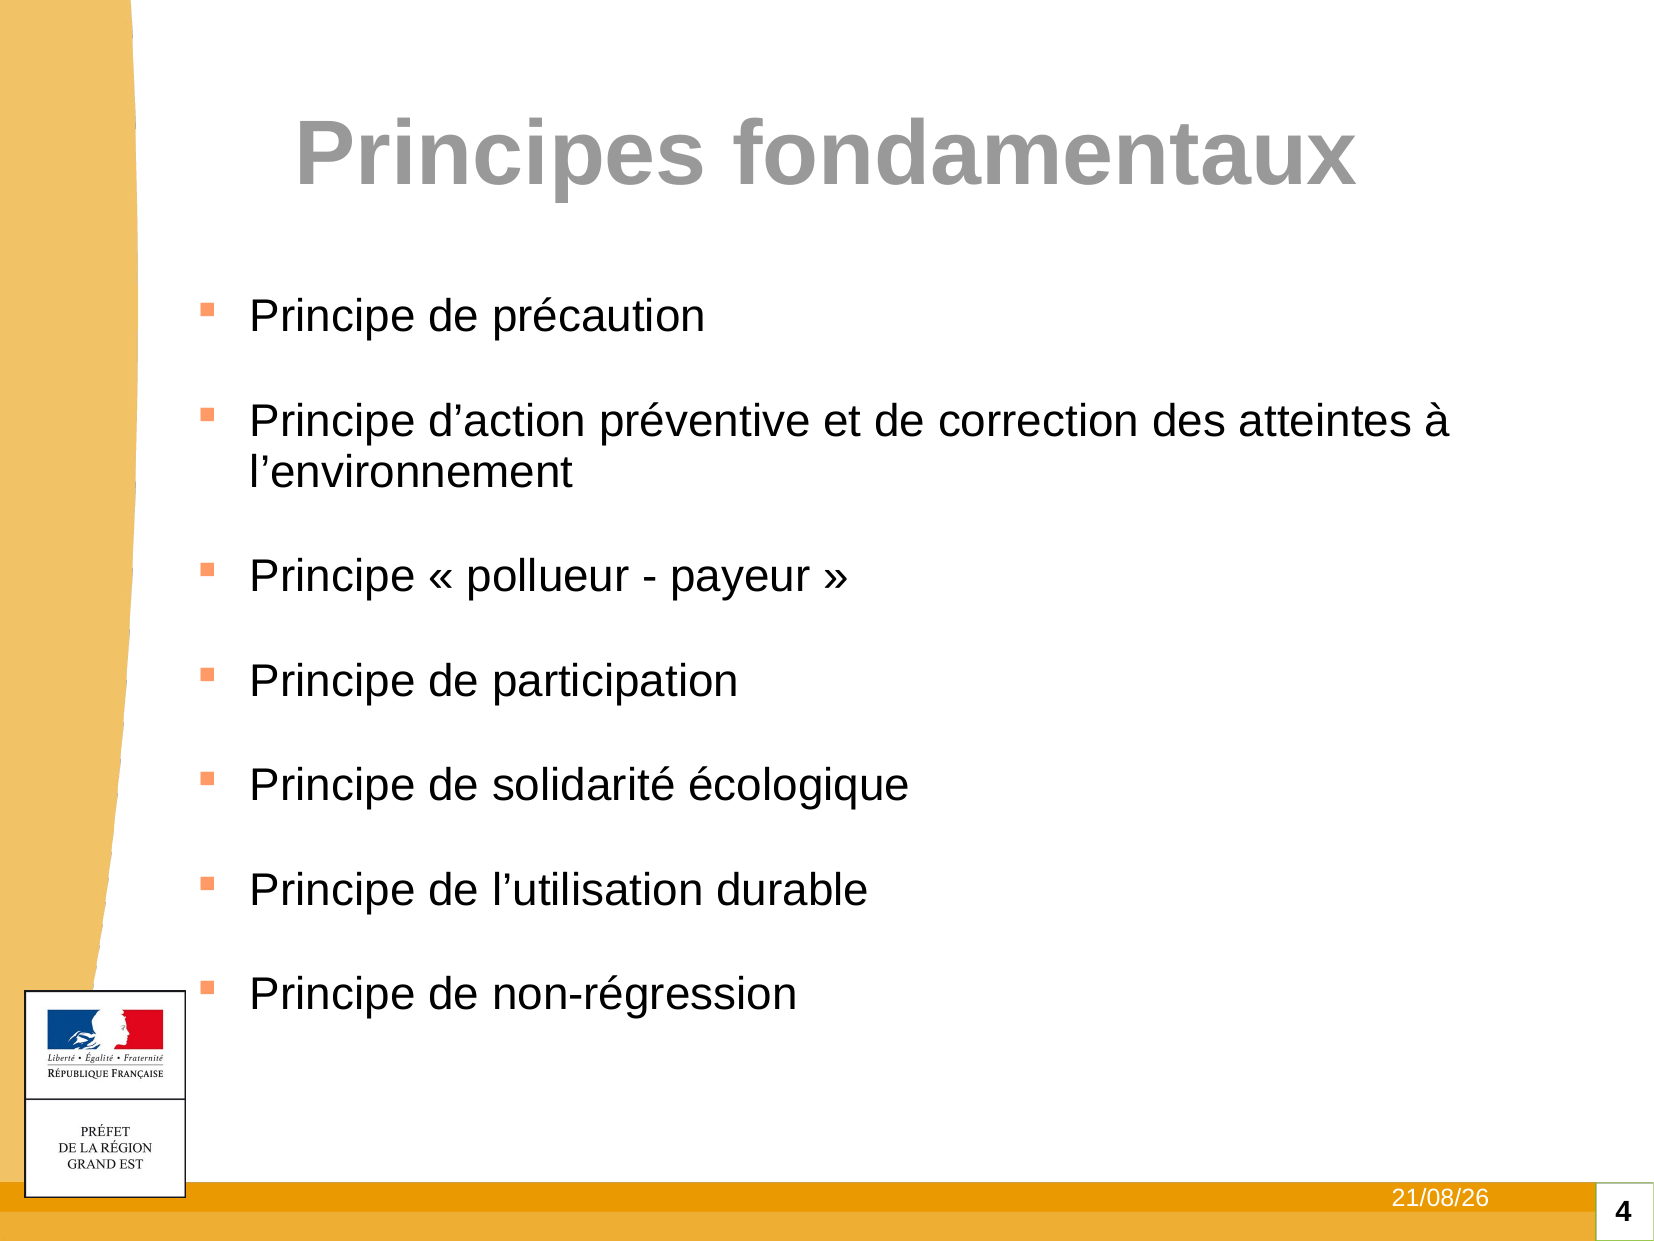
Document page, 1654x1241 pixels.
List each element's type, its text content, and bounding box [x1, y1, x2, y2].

picture [1429, 1195, 1437, 1204]
picture [1443, 1198, 1450, 1205]
picture [1479, 1197, 1486, 1204]
list Principe de précaution Principe d’action préventive et de correction des atteintes à l’environnement Principe « pollueur - payeur » Principe de participation Principe de solidarité écologique Principe de l’utilisation durable Principe de non-régression [179, 290, 1509, 1195]
picture [0, 0, 1654, 1241]
title Principes fondamentaux [82, 49, 1571, 257]
